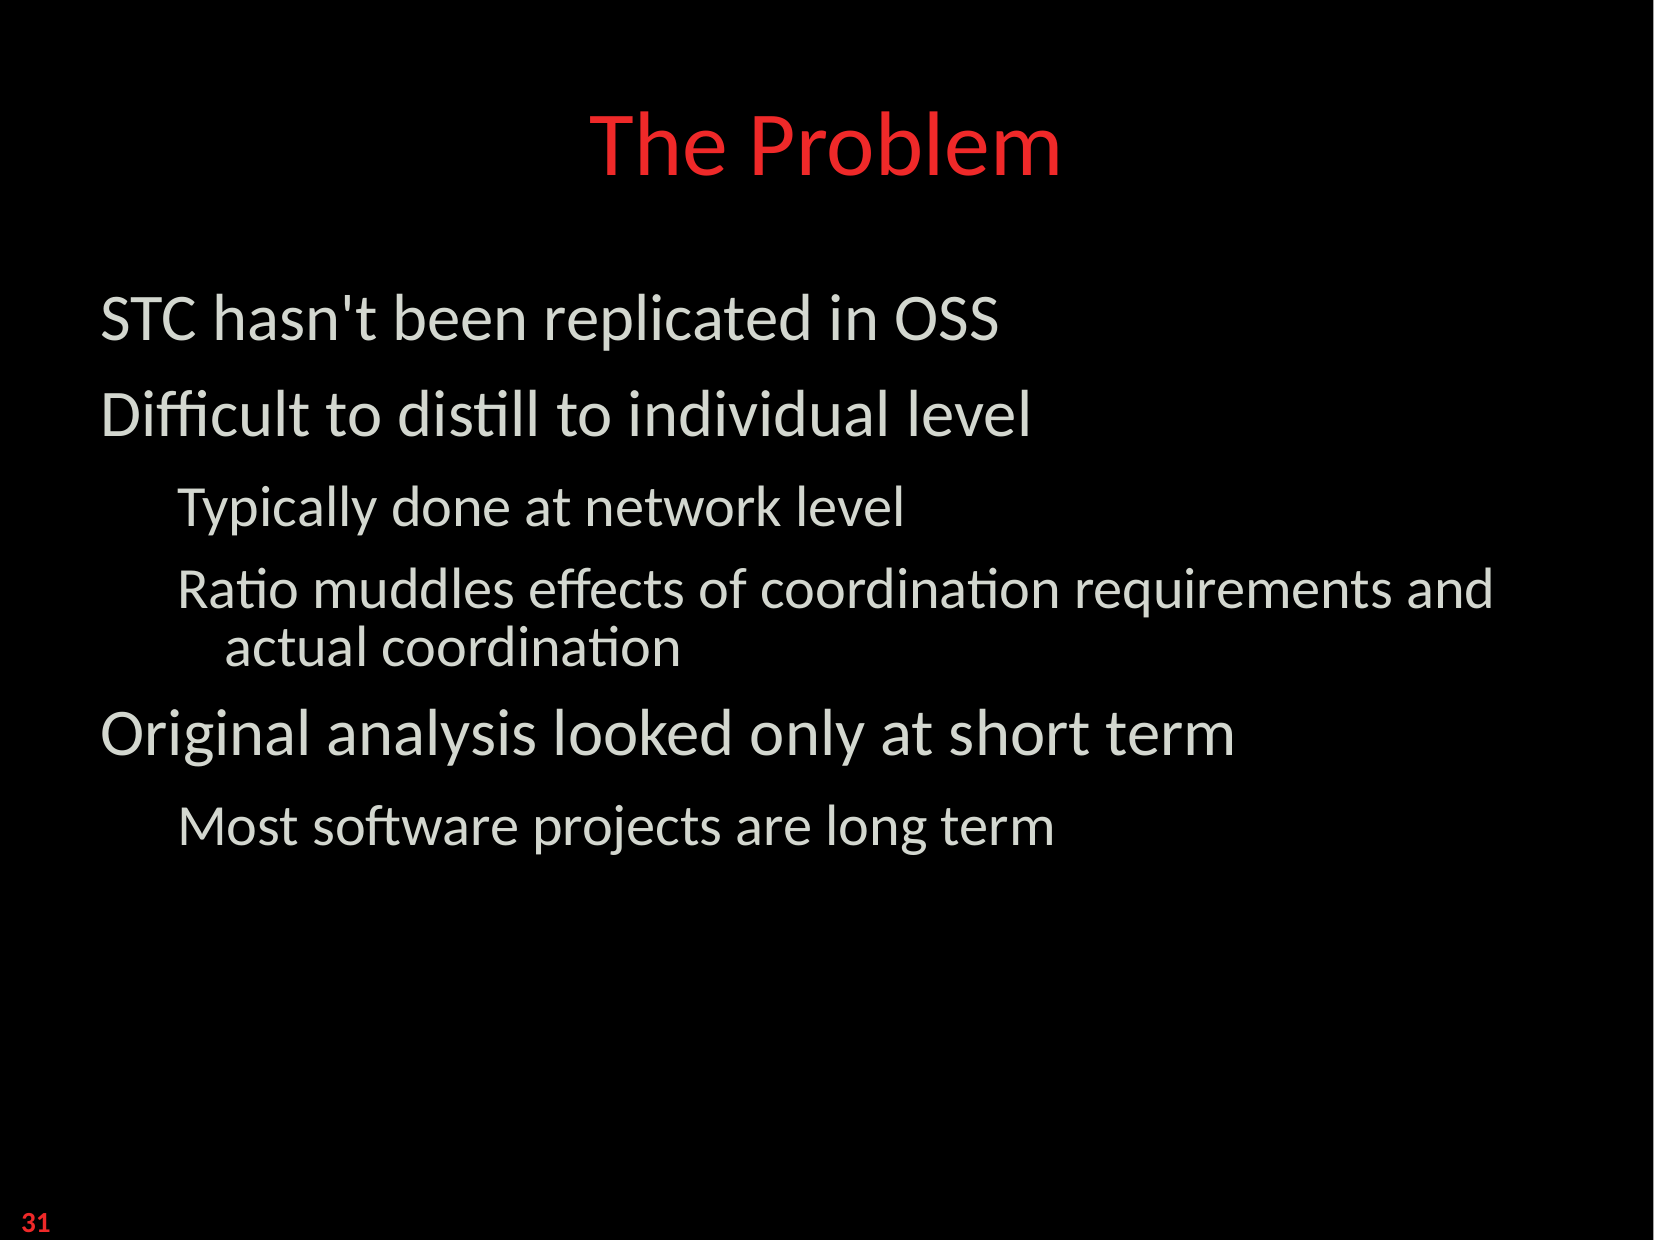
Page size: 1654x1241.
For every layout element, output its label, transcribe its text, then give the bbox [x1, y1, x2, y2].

list STC hasn't been replicated in OSS Difficult to distill to individual level Typically done at network level Ratio muddles effects of coordination requirements and actual coordination Original analysis looked only at short term Most software projects are long term [82, 290, 1571, 1109]
title The Problem [82, 49, 1571, 257]
